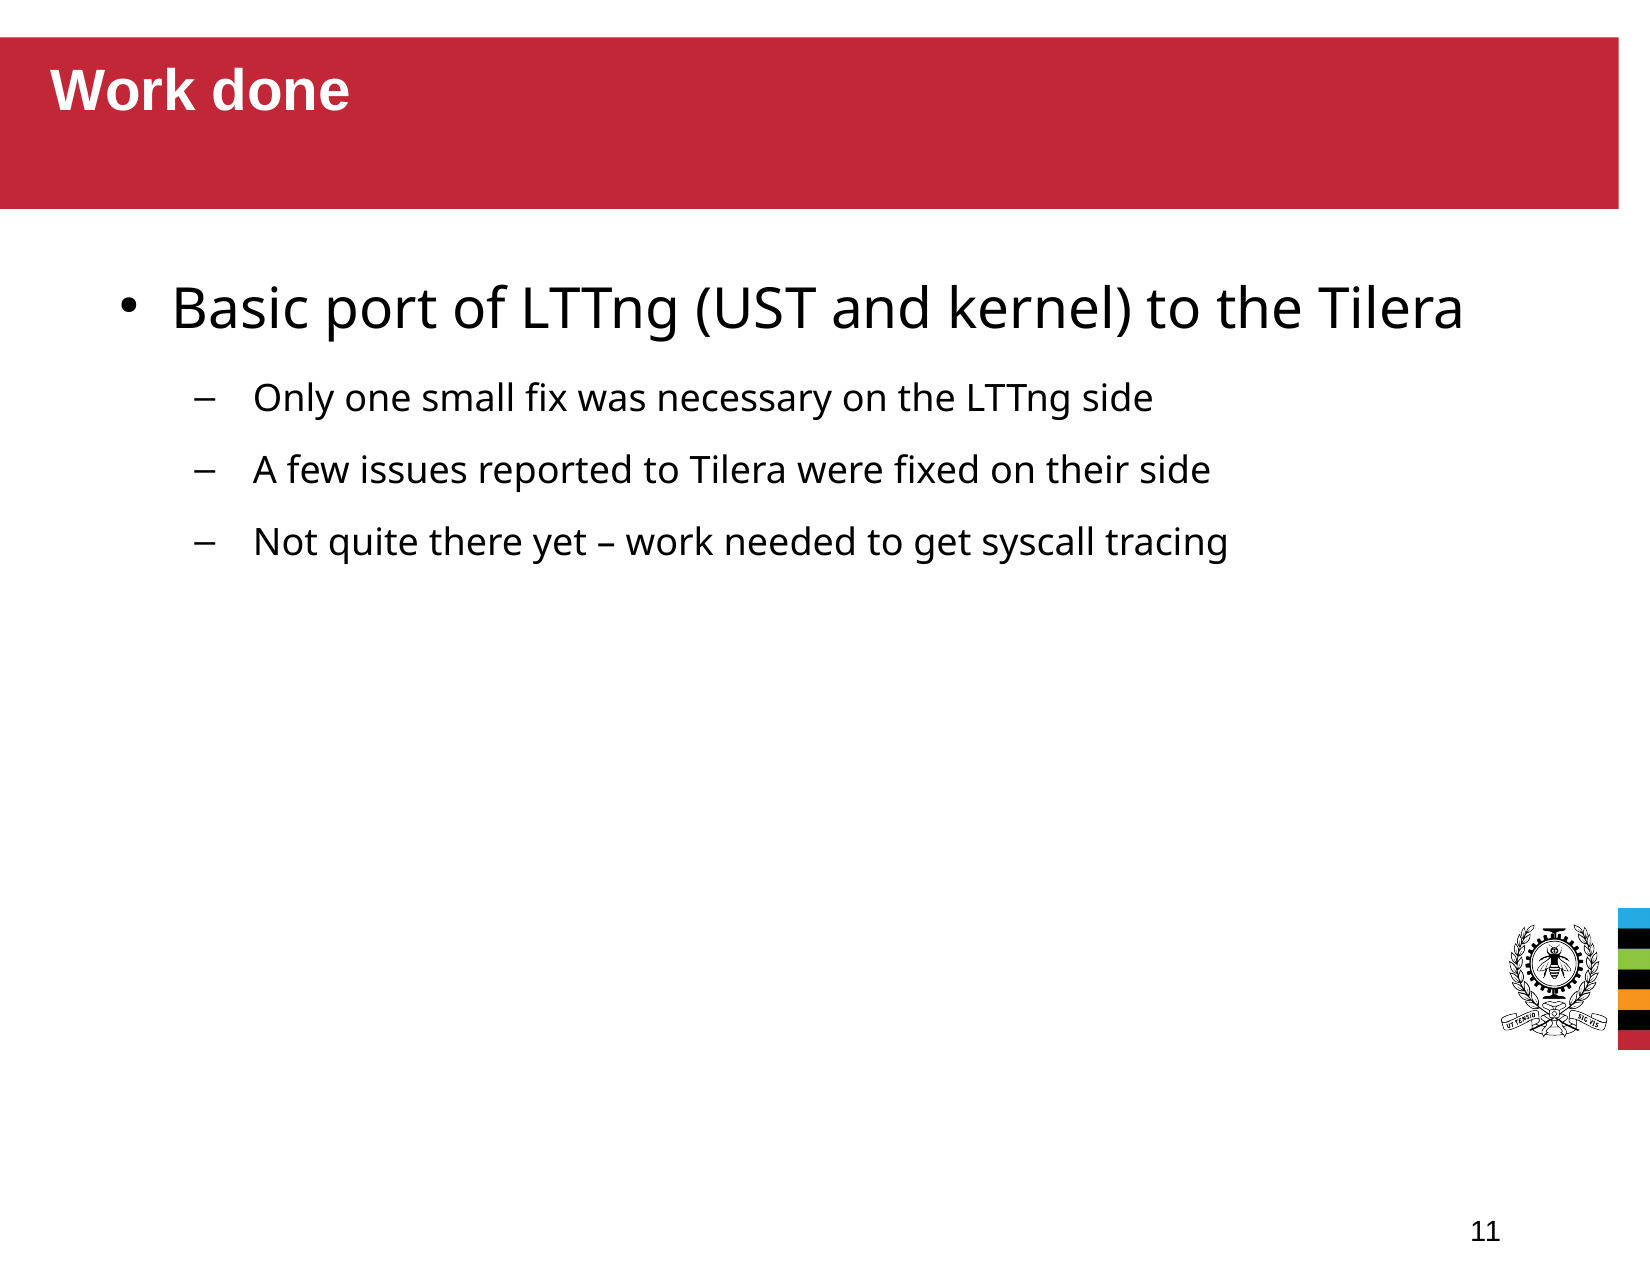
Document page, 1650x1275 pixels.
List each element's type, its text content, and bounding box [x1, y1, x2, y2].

text_box Work done [35, 44, 1312, 130]
picture [1605, 908, 1650, 1050]
list Basic port of LTTng (UST and kernel) to the Tilera Only one small fix was necessary on the LTTng side A few issues reported to Tilera were fixed on their side Not quite there yet – work needed to get syscall tracing [82, 262, 1605, 1147]
